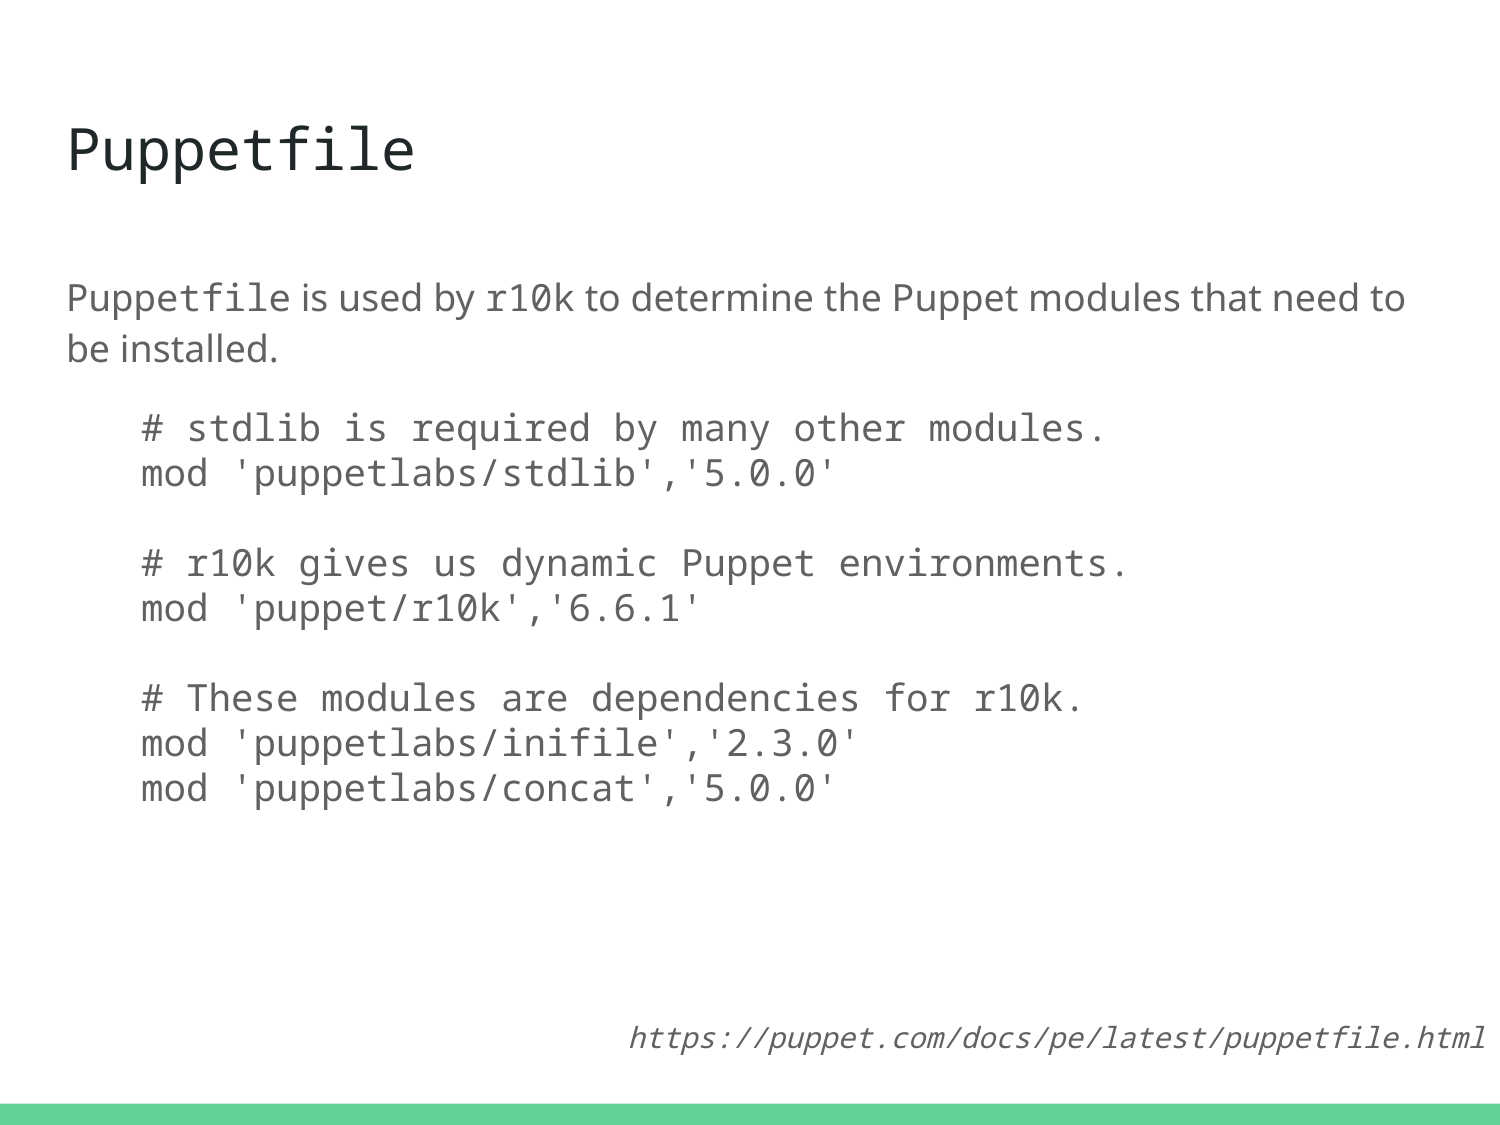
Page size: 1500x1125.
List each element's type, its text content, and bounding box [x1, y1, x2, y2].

text_box https://puppet.com/docs/pe/latest/puppetfile.html [409, 999, 1500, 1107]
list Puppetfile is used by r10k to determine the Puppet modules that need to be installed. # stdlib is required by many other modules. mod 'puppetlabs/stdlib','5.0.0' # r10k gives us dynamic Puppet environments. mod 'puppet/r10k','6.6.1' # These modules are dependencies for r10k. mod 'puppetlabs/inifile','2.3.0' mod 'puppetlabs/concat','5.0.0' [51, 252, 1449, 1000]
title Puppetfile [51, 97, 1449, 223]
